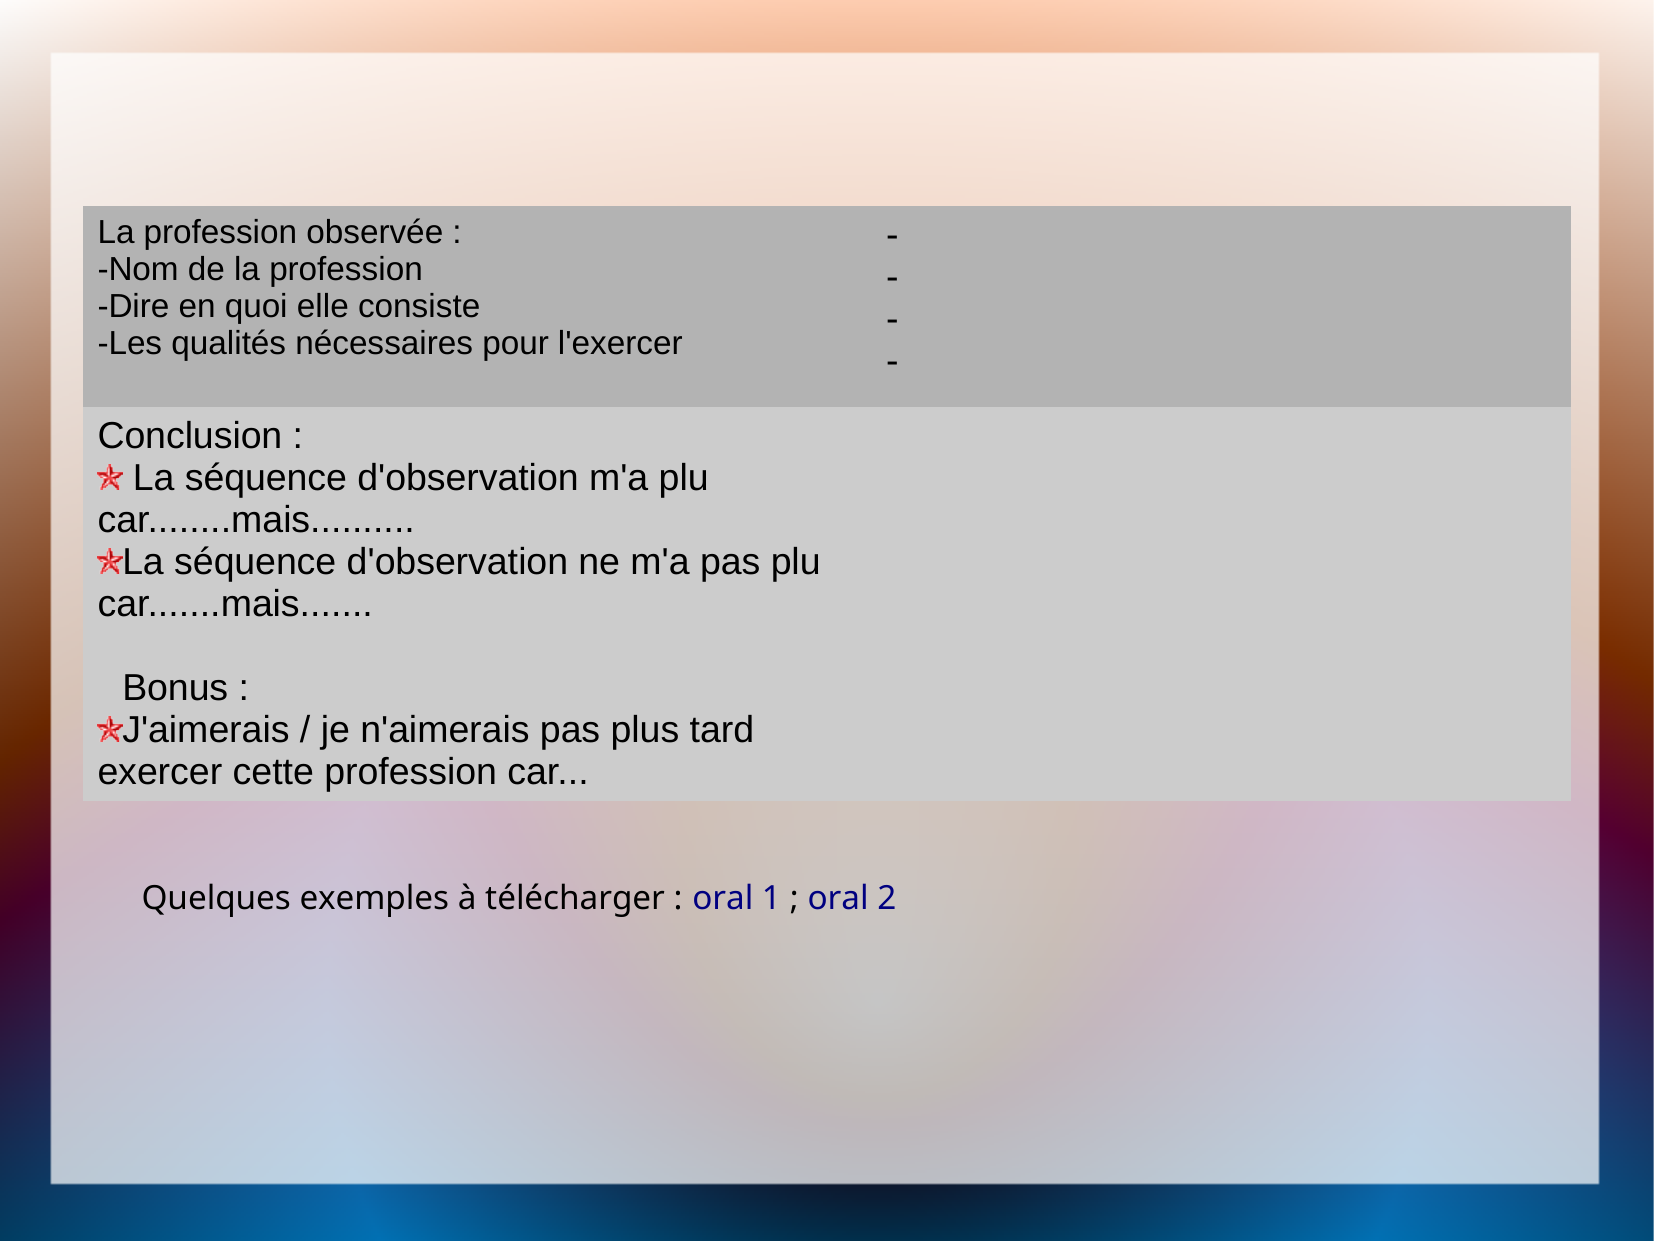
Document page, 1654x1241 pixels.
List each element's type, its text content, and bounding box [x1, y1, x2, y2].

table_header La profession observée : -Nom de la profession -Dire en quoi elle consiste -Les qualités nécessaires pour l'exercer [83, 206, 871, 407]
table_cell Conclusion : La séquence d'observation m'a plu car........mais.......... La séquence d'observation ne m'a pas plu car.......mais....... Bonus : J'aimerais / je n'aimerais pas plus tard exercer cette profession car... [83, 407, 871, 801]
table_cell [871, 407, 1571, 801]
picture [0, 0, 1654, 1241]
text_box Quelques exemples à télécharger : oral 1 ; oral 2 [141, 874, 1536, 921]
table_header - - - - [871, 206, 1571, 407]
